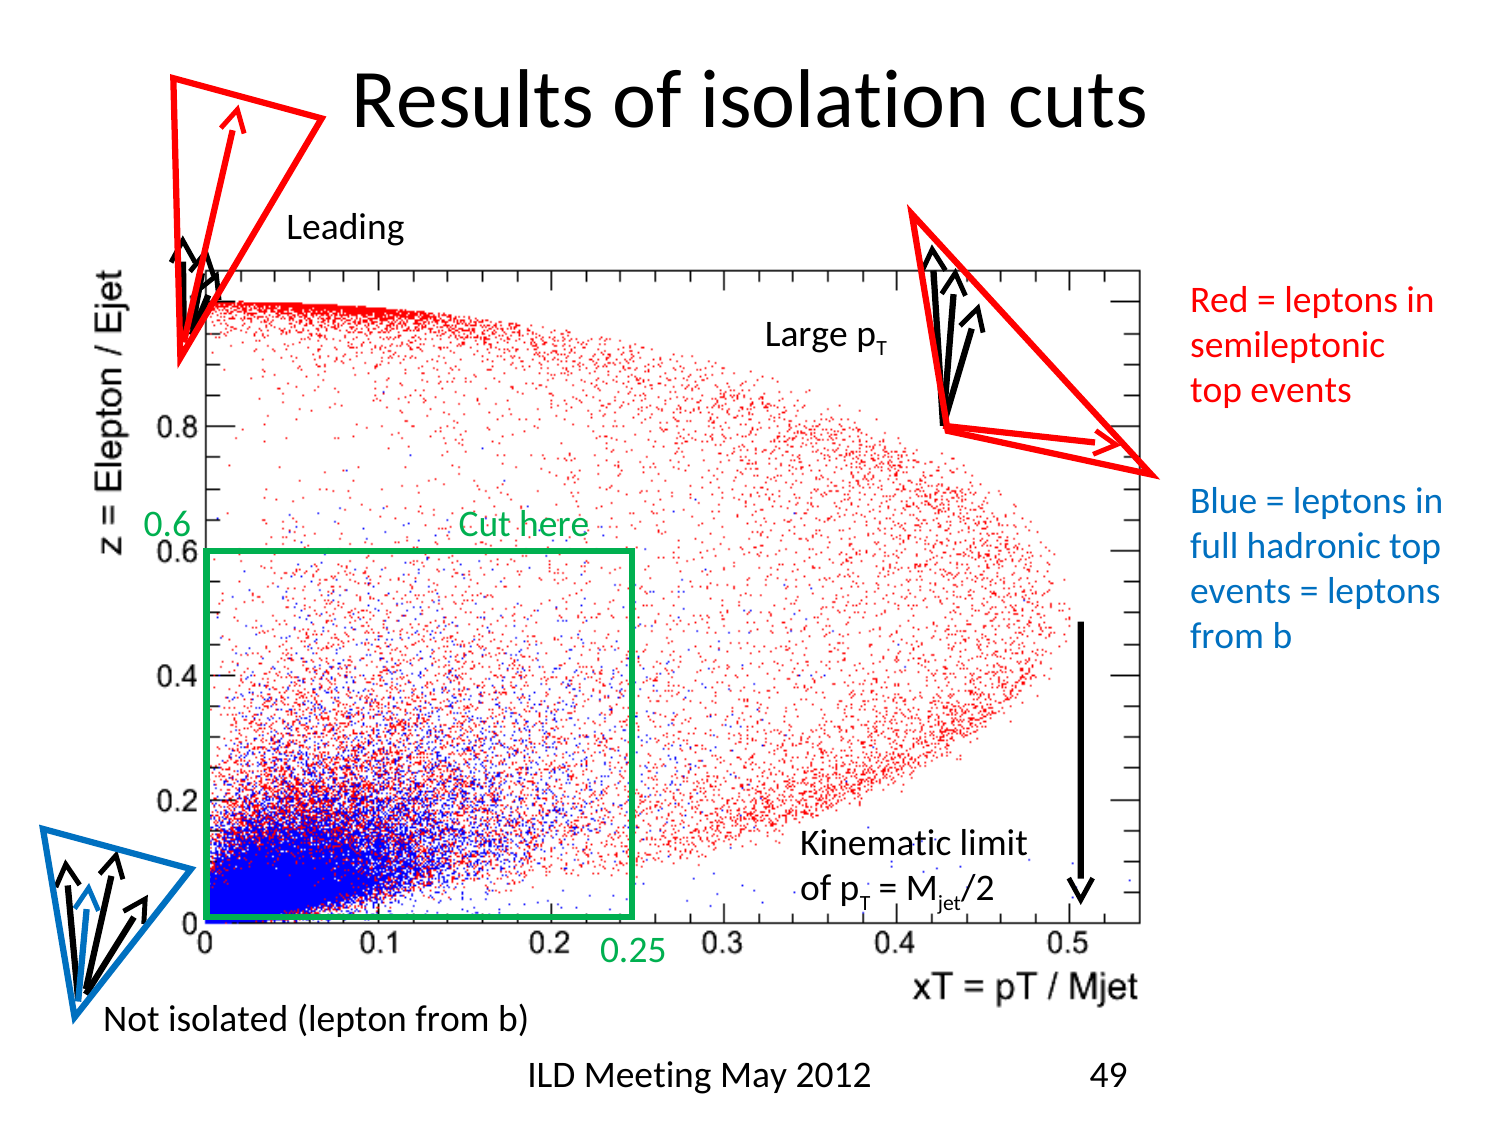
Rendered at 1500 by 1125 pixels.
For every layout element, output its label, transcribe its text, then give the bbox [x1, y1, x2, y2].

title Results of isolation cuts [177, 83, 315, 188]
text_box [181, 248, 197, 310]
text_box [200, 282, 215, 304]
text_box 0.6 [128, 491, 207, 553]
text_box Large pT [749, 301, 939, 368]
text_box [918, 231, 955, 301]
text_box [939, 269, 1140, 468]
text_box [181, 231, 205, 259]
text_box [59, 950, 88, 1037]
text_box [59, 837, 184, 976]
text_box Leading [271, 194, 455, 256]
text_box Kinematic limit of pT = Mjet/2 [785, 810, 1081, 923]
text_box Not isolated (lepton from b) [88, 986, 585, 1047]
text_box [59, 231, 1164, 1037]
text_box 0.25 [585, 916, 682, 978]
text_box Blue = leptons in full hadronic top events = leptons from b [1175, 467, 1477, 664]
text_box [209, 231, 251, 282]
title Results of isolation cuts [75, 0, 1426, 188]
text_box [204, 264, 210, 281]
text_box [74, 895, 100, 978]
text_box Red = leptons in semileptonic top events [1175, 267, 1459, 418]
text_box Cut here [443, 491, 605, 553]
